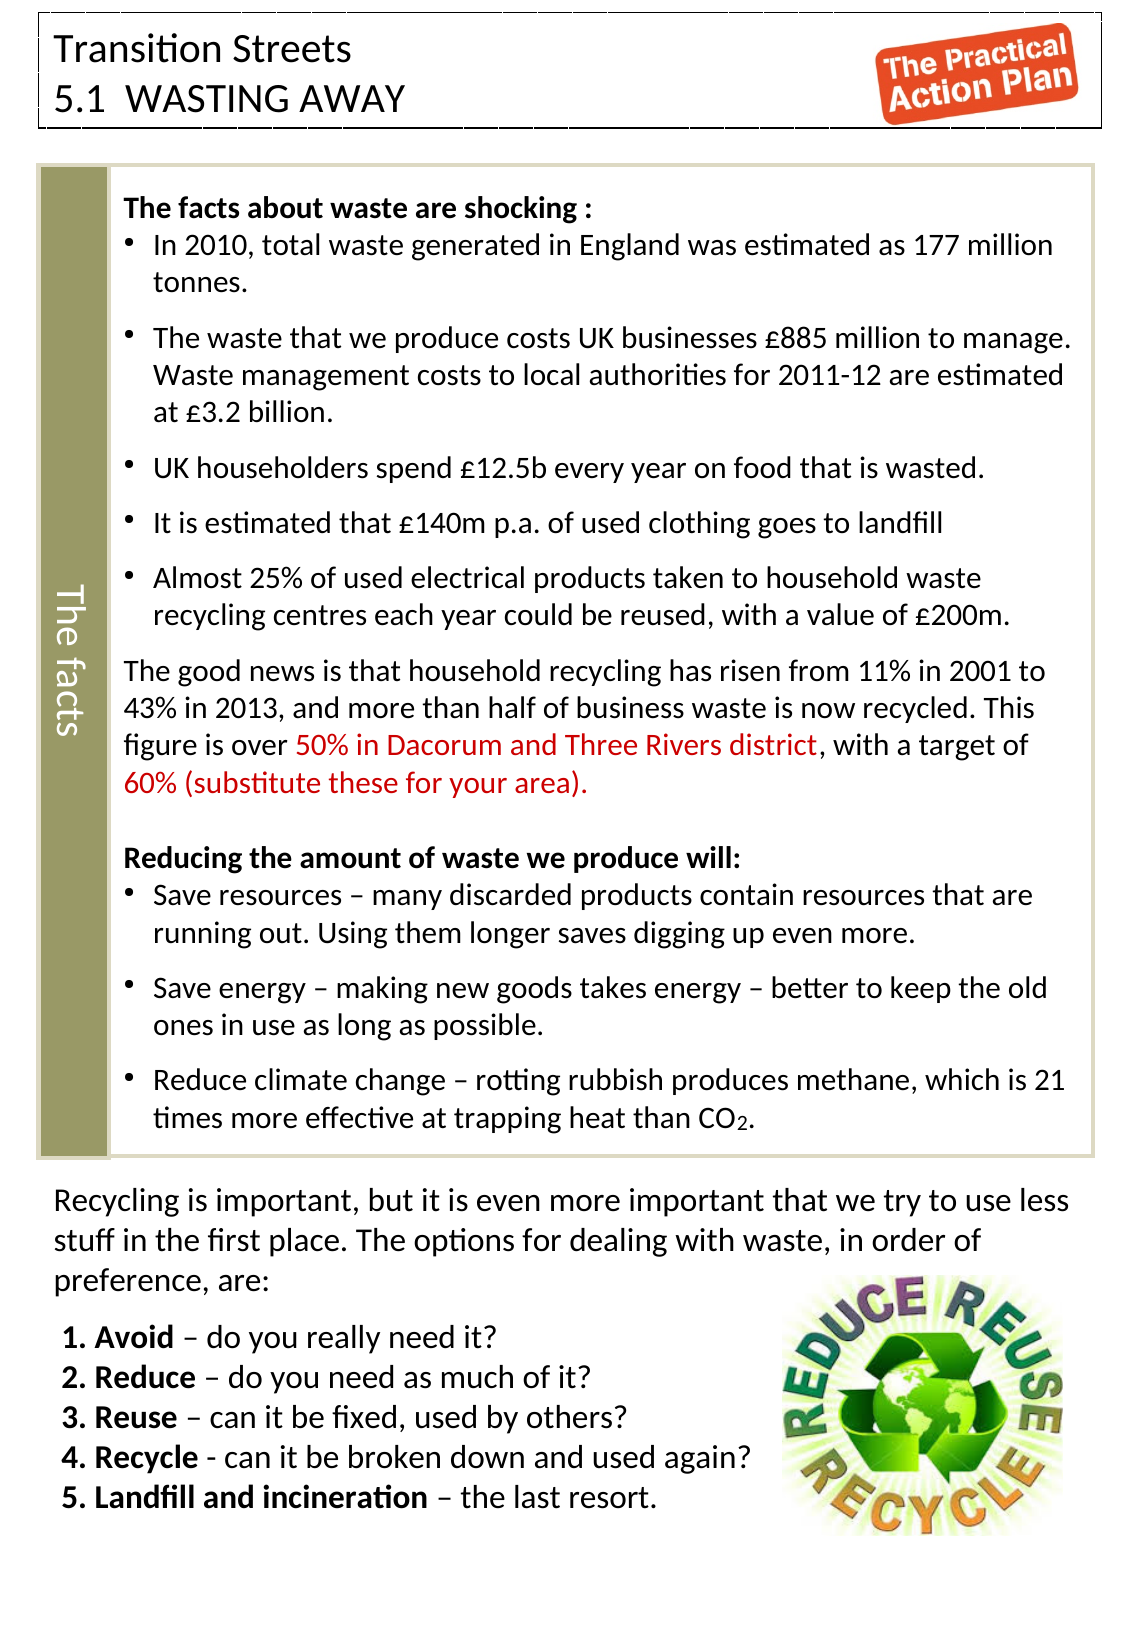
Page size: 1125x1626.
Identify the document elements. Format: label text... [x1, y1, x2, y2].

text_box 1. Avoid – do you really need it? 2. Reduce – do you need as much of it? 3. Reuse – can it be fixed, used by others? 4. Recycle - can it be broken down and used again? 5. Landfill and incineration – the last resort. [46, 1307, 791, 1523]
picture [782, 1275, 1063, 1537]
text_box The facts about waste are shocking : In 2010, total waste generated in England was estimated as 177 million tonnes. The waste that we produce costs UK businesses £885 million to manage. Waste management costs to local authorities for 2011-12 are estimated at £3.2 billion. UK householders spend £12.5b every year on food that is wasted. It is estimated that £140m p.a. of used clothing goes to landfill Almost 25% of used electrical products taken to household waste recycling centres each year could be reused, with a value of £200m. The good news is that household recycling has risen from 11% in 2001 to 43% in 2013, and more than half of business waste is now recycled. This figure is over 50% in Dacorum and Three Rivers district, with a target of 60% (substitute these for your area). Reducing the amount of waste we produce will: Save resources – many discarded products contain resources that are running out. Using them longer saves digging up even more. Save energy – making new goods takes energy – better to keep the old ones in use as long as possible. Reduce climate change – rotting rubbish produces methane, which is 21 times more effective at trapping heat than CO2. [109, 165, 1094, 1157]
text_box Recycling is important, but it is even more important that we try to use less stuff in the first place. The options for dealing with waste, in order of preference, are: [38, 1170, 1094, 1276]
text_box Transition Streets 5.1 WASTING AWAY [38, 12, 1102, 129]
text_box The facts [38, 165, 109, 1158]
